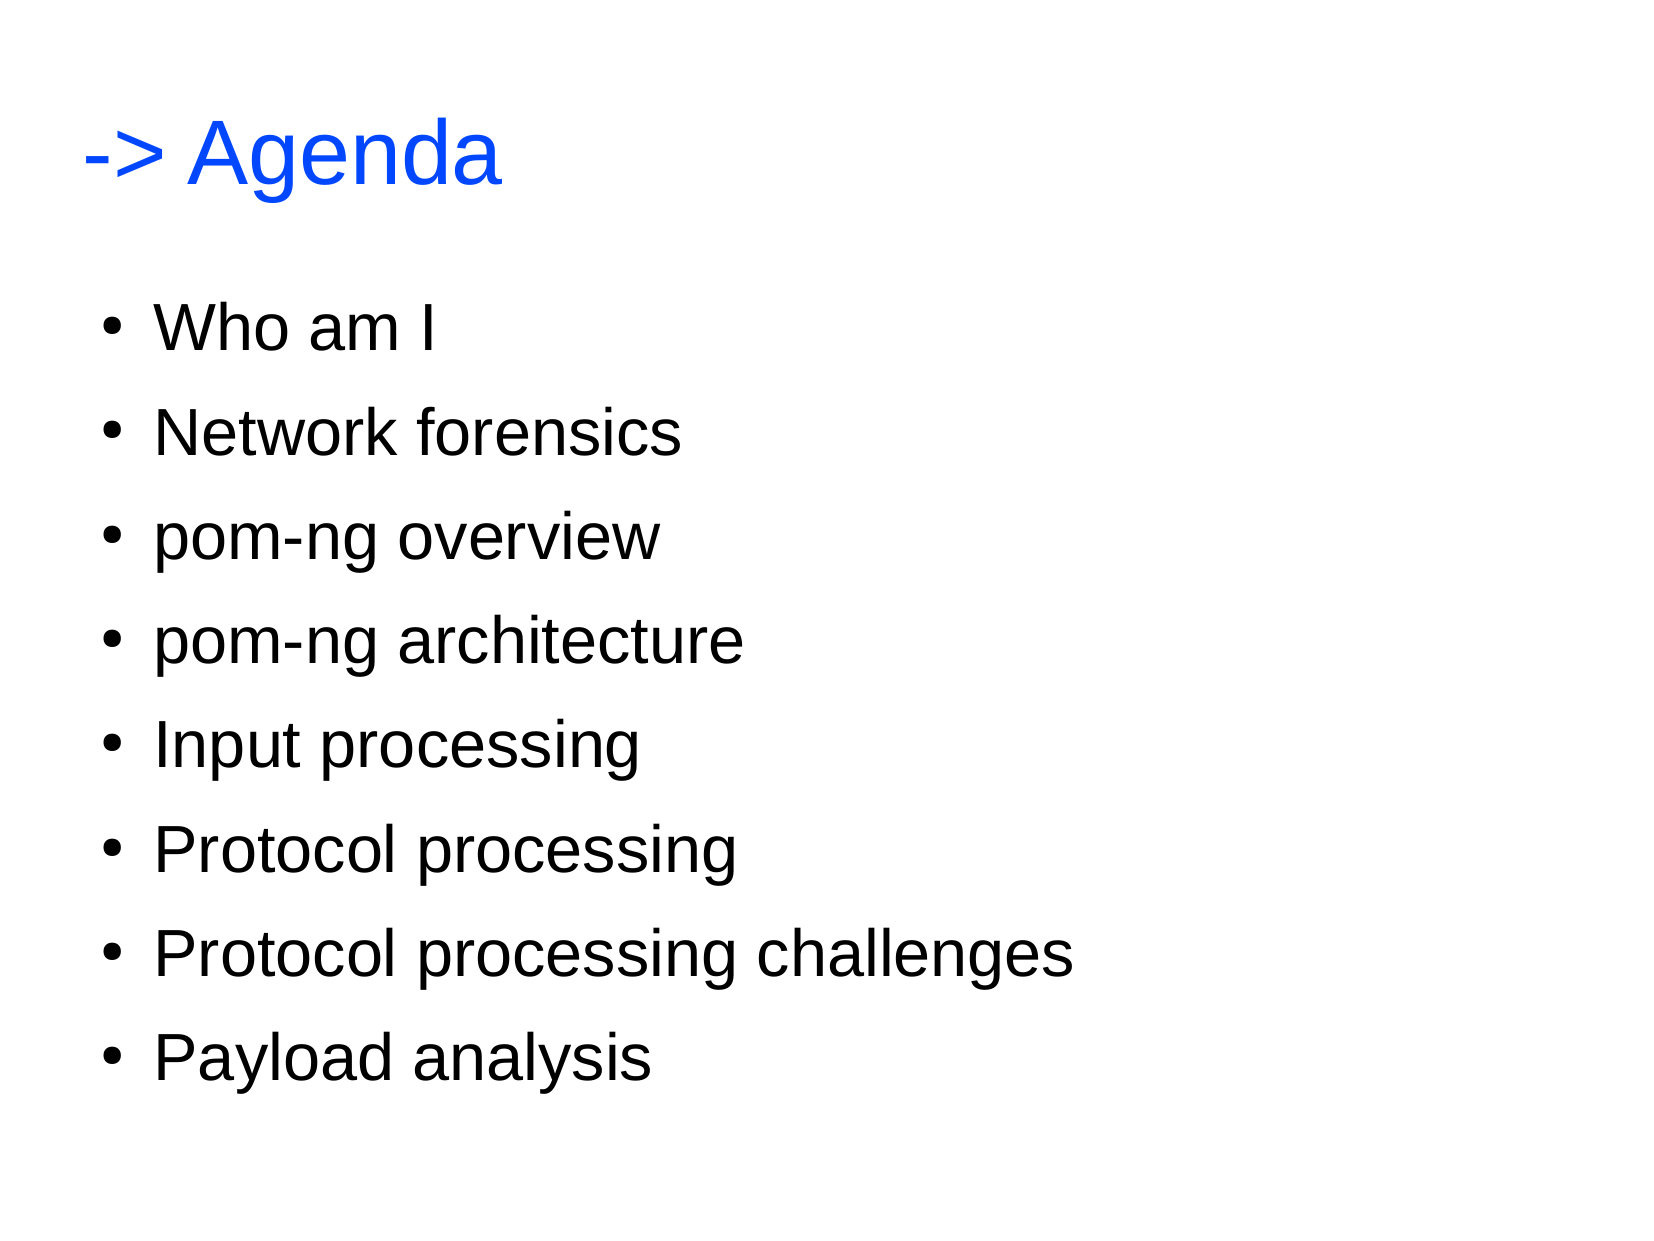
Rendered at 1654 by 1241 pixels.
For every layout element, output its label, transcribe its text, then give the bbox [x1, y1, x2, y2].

title -> Agenda [82, 49, 1571, 257]
list Who am I Network forensics pom-ng overview pom-ng architecture Input processing Protocol processing Protocol processing challenges Payload analysis [82, 290, 1571, 1109]
